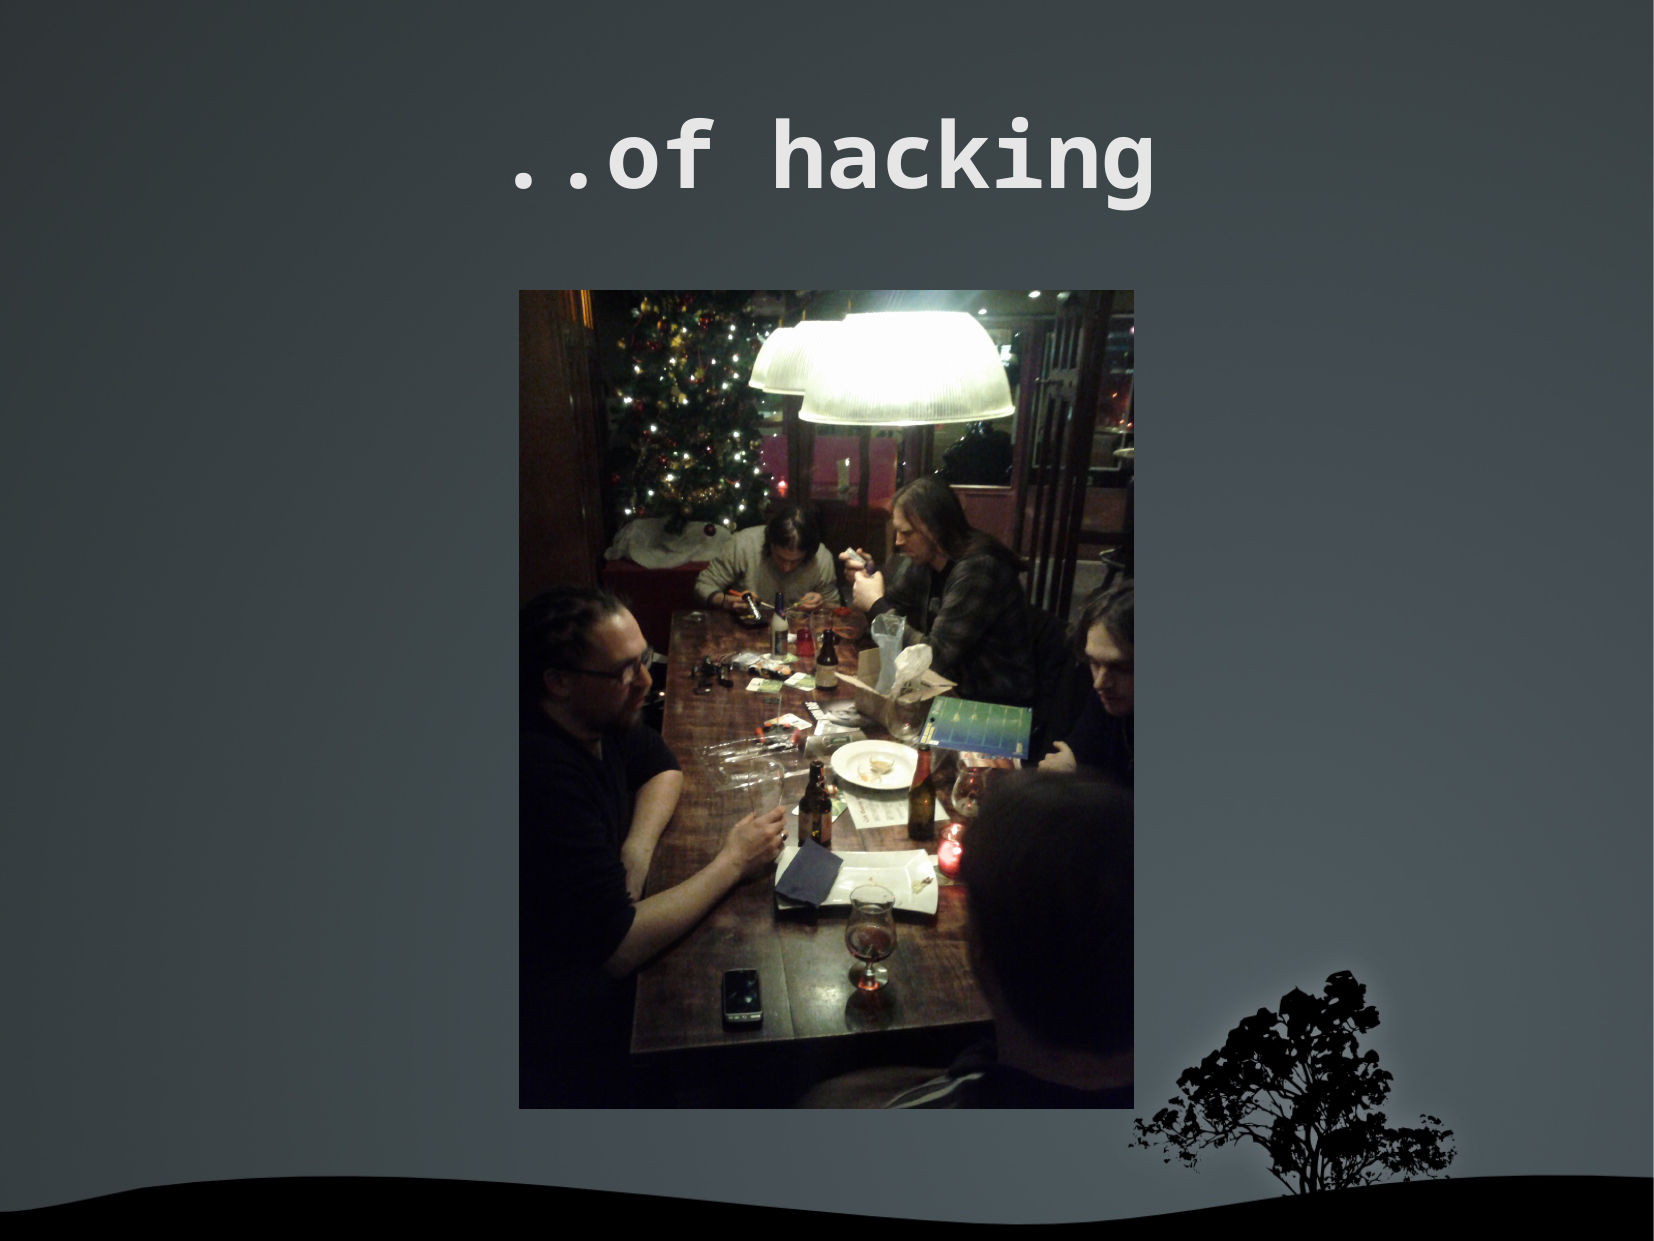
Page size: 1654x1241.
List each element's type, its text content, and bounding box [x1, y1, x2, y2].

picture [0, 0, 1654, 1241]
title ..of hacking [82, 49, 1571, 257]
